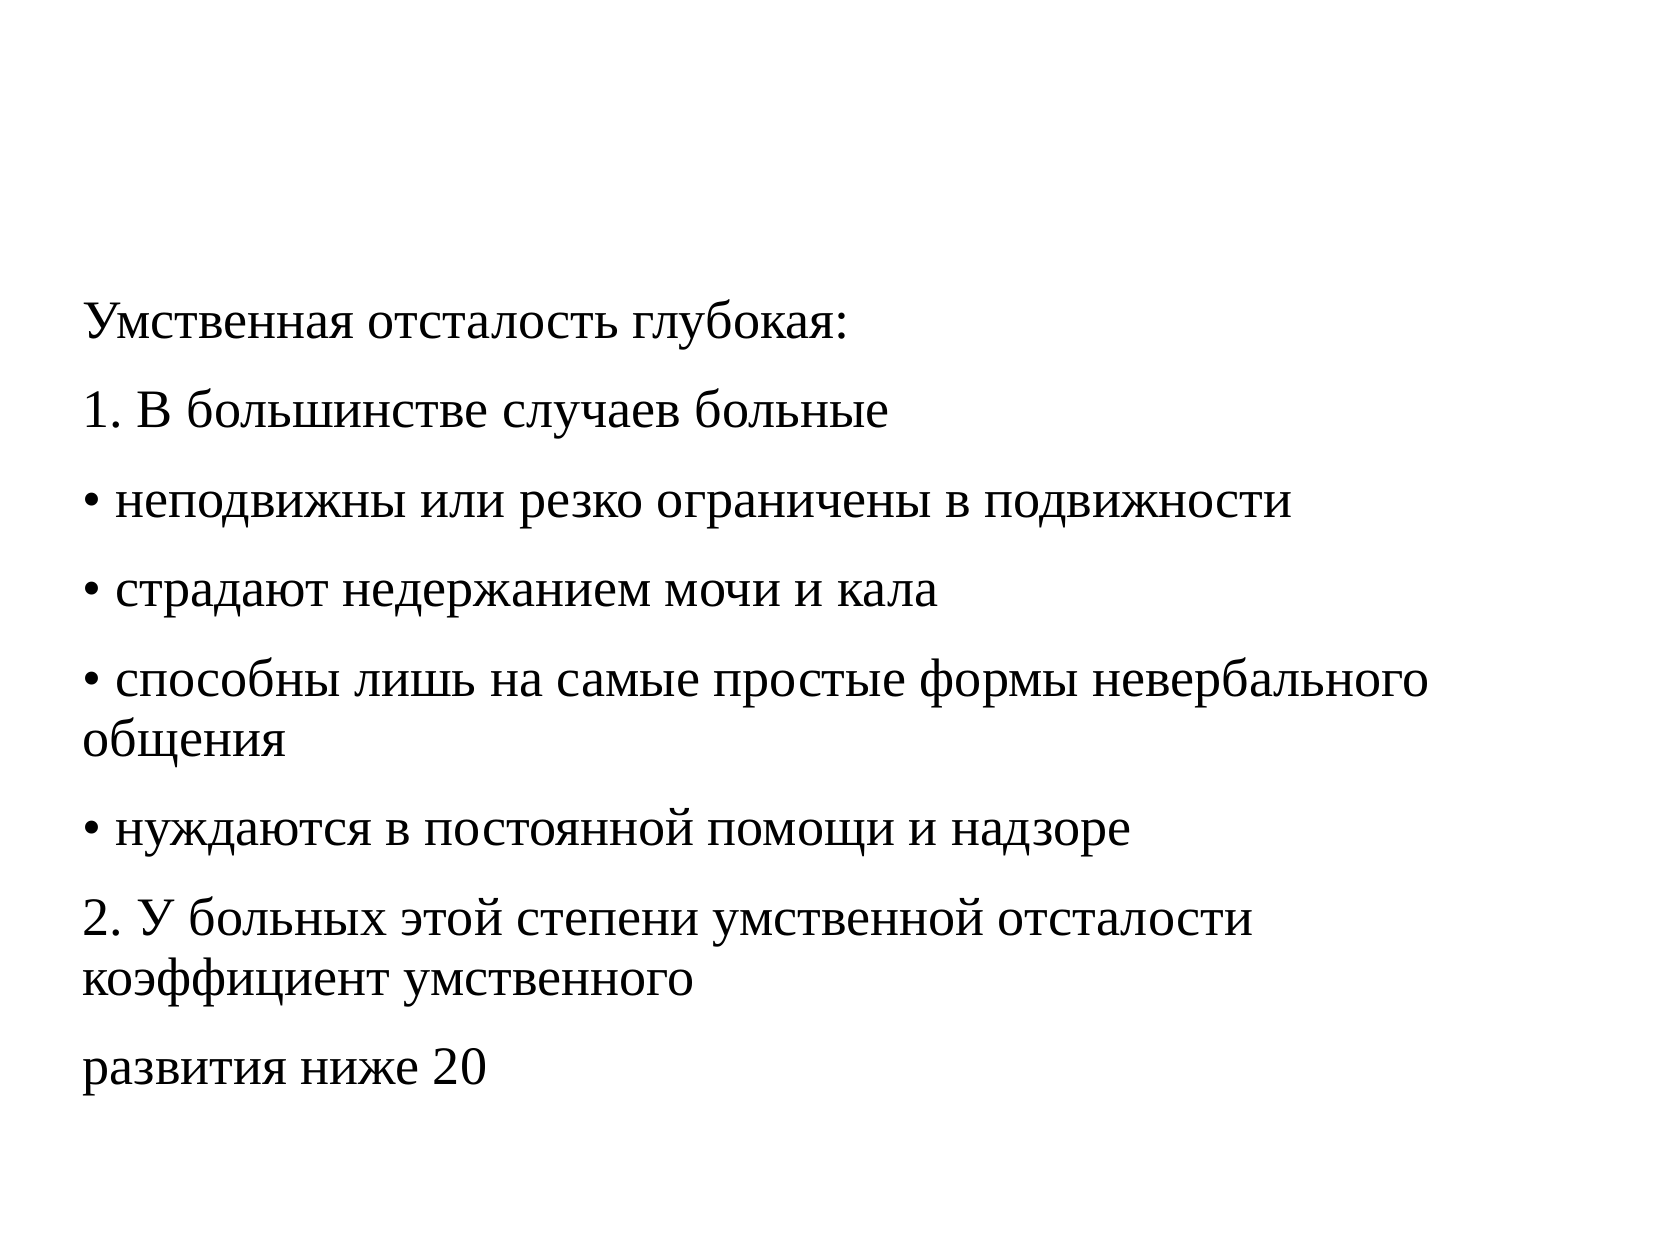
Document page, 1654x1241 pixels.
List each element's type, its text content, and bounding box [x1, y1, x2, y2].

list Умственная отсталость глубокая: 1. В большинстве случаев больные • неподвижны или резко ограничены в подвижности • страдают недержанием мочи и кала • способны лишь на самые простые формы невербального общения • нуждаются в постоянной помощи и надзоре 2. У больных этой степени умственной отсталости коэффициент умственного развития ниже 20 [82, 290, 1571, 1109]
